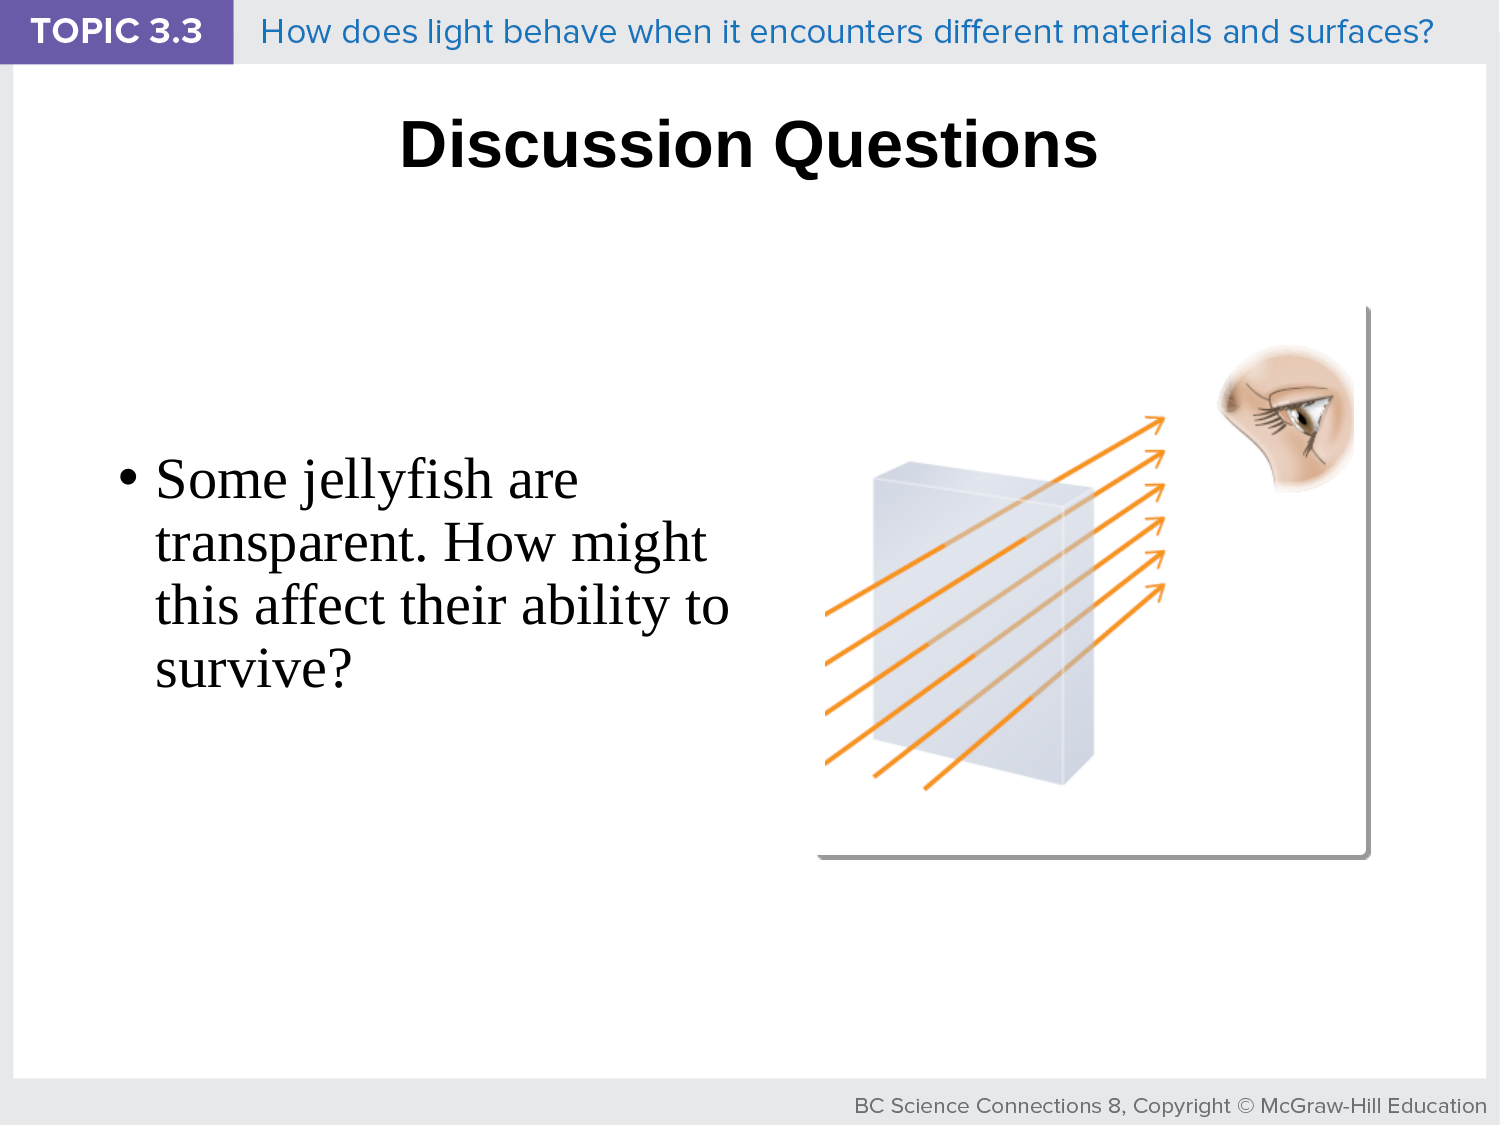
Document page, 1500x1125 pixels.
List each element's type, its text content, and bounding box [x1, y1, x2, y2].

list Some jellyfish are transparent. How might this affect their ability to survive? [103, 440, 769, 1014]
title Discussion Questions [103, 59, 1397, 232]
picture [0, 0, 1500, 1082]
